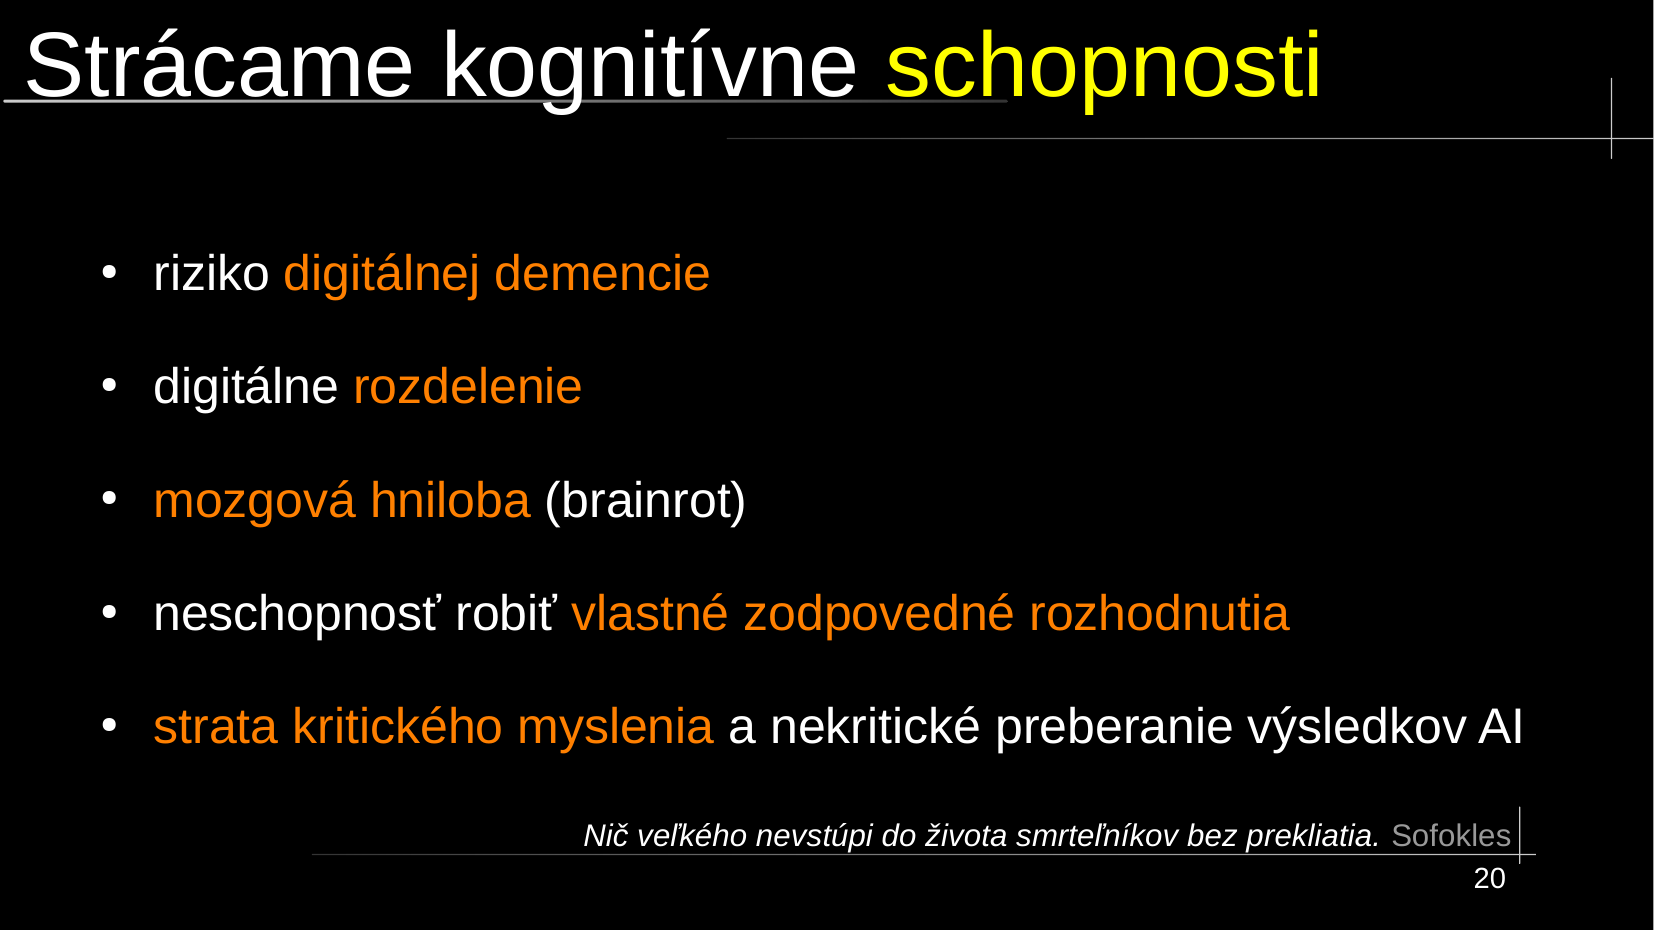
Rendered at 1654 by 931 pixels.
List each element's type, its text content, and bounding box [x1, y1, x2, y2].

title Strácame kognitívne schopnosti [23, 11, 1589, 119]
title Nič veľkého nevstúpi do života smrteľníkov bez prekliatia. Sofokles [29, 800, 1512, 871]
list riziko digitálnej demencie digitálne rozdelenie mozgová hniloba (brainrot) neschopnosť robiť vlastné zodpovedné rozhodnutia strata kritického myslenia a nekritické preberanie výsledkov AI [82, 217, 1571, 758]
